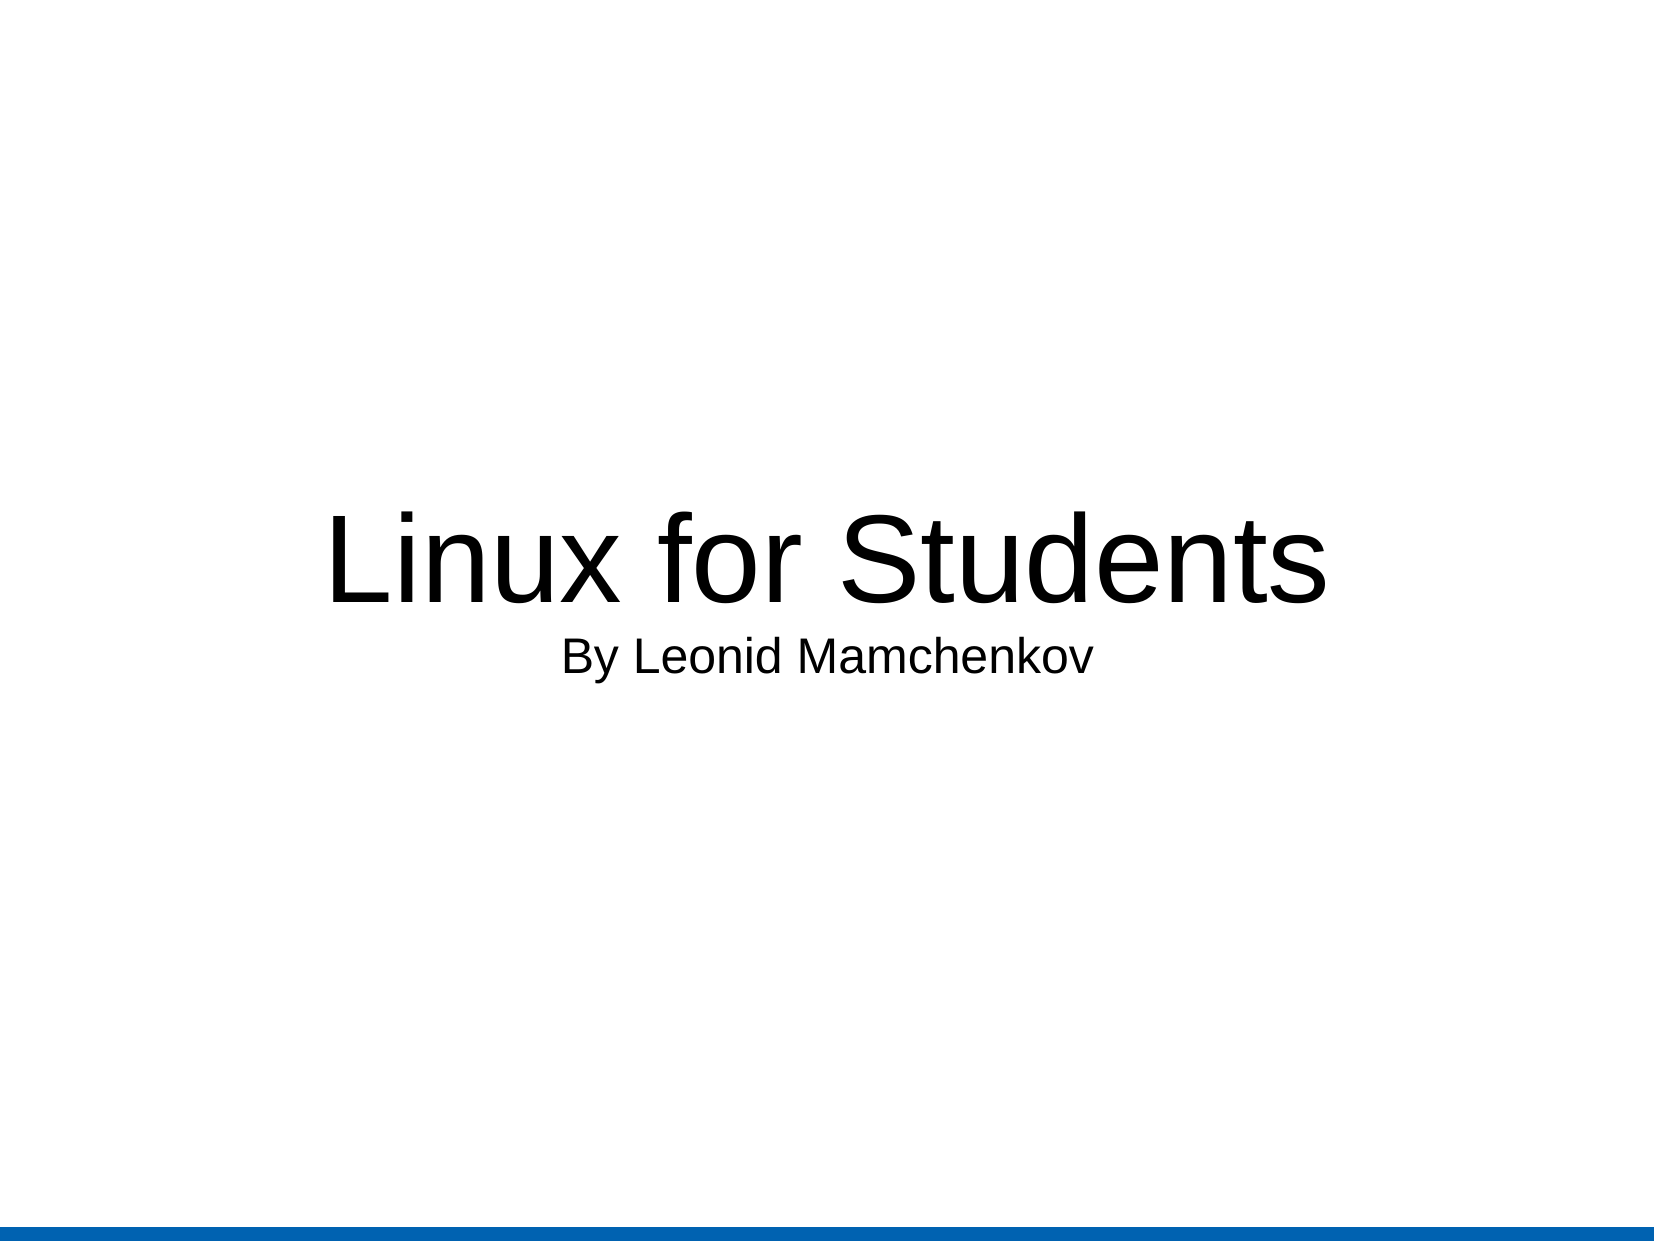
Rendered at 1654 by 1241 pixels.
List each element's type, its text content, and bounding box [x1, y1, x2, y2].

subtitle Linux for Students By Leonid Mamchenkov [121, 110, 1534, 1119]
